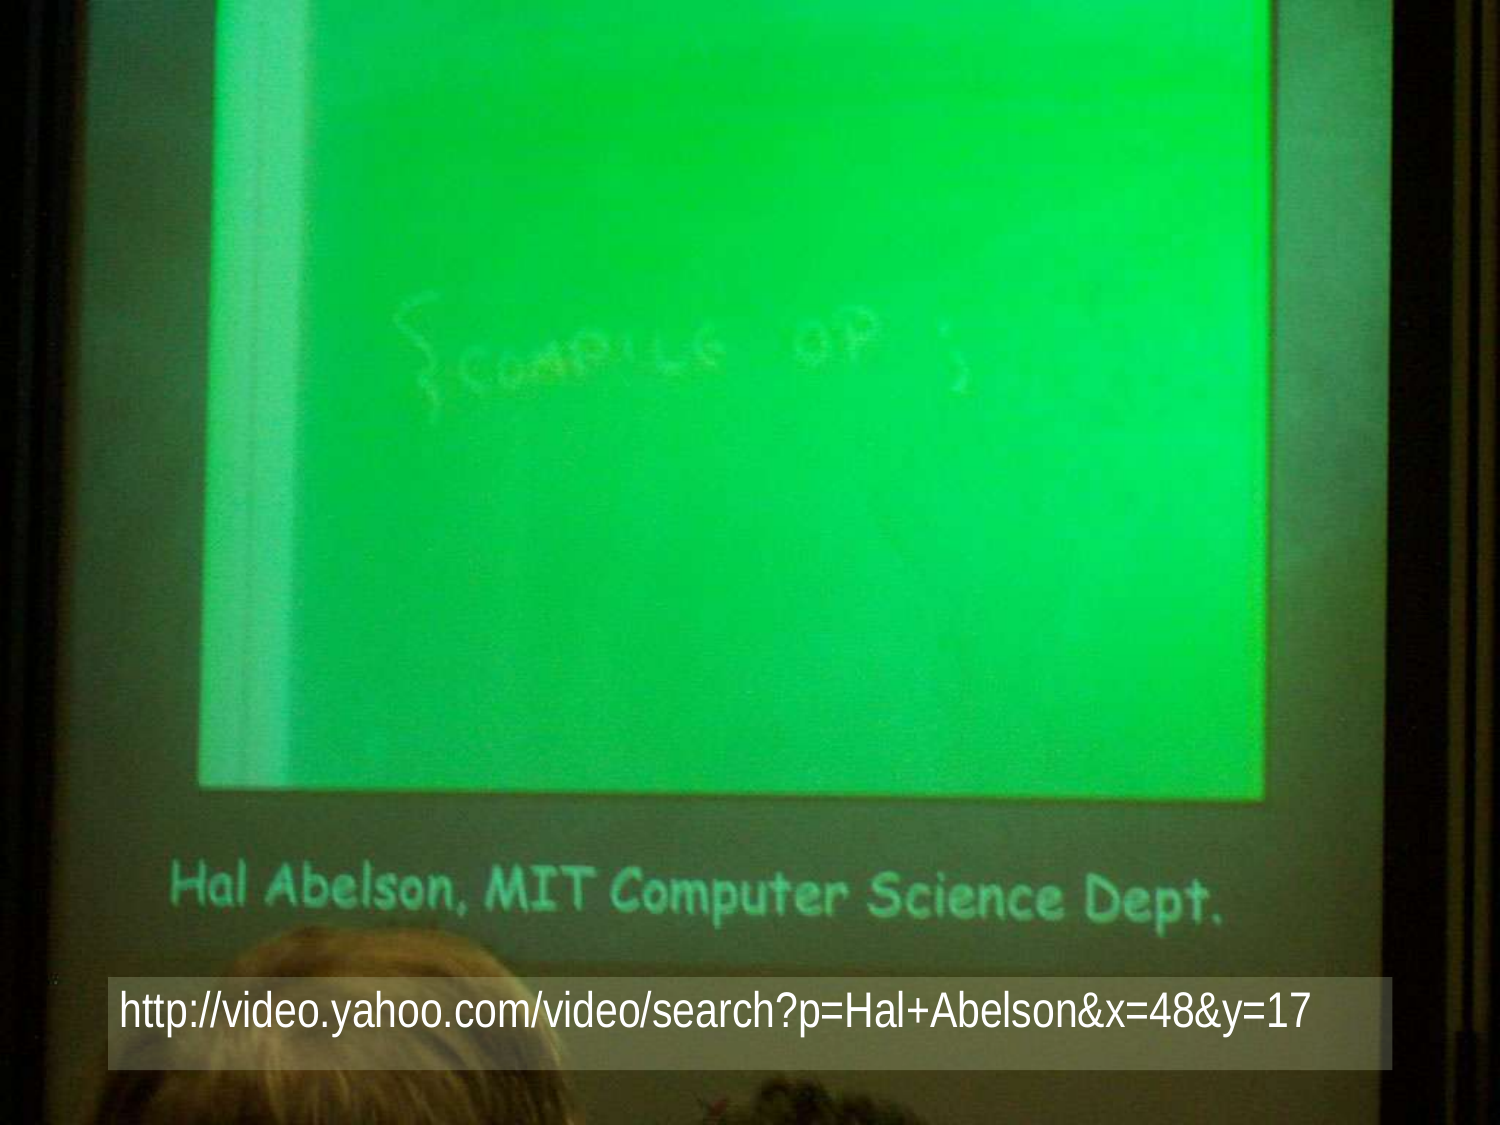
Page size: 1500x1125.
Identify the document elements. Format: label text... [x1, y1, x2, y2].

picture [0, 0, 1500, 1125]
text_box http://video.yahoo.com/video/search?p=Hal+Abelson&x=48&y=17 [108, 977, 1393, 1071]
